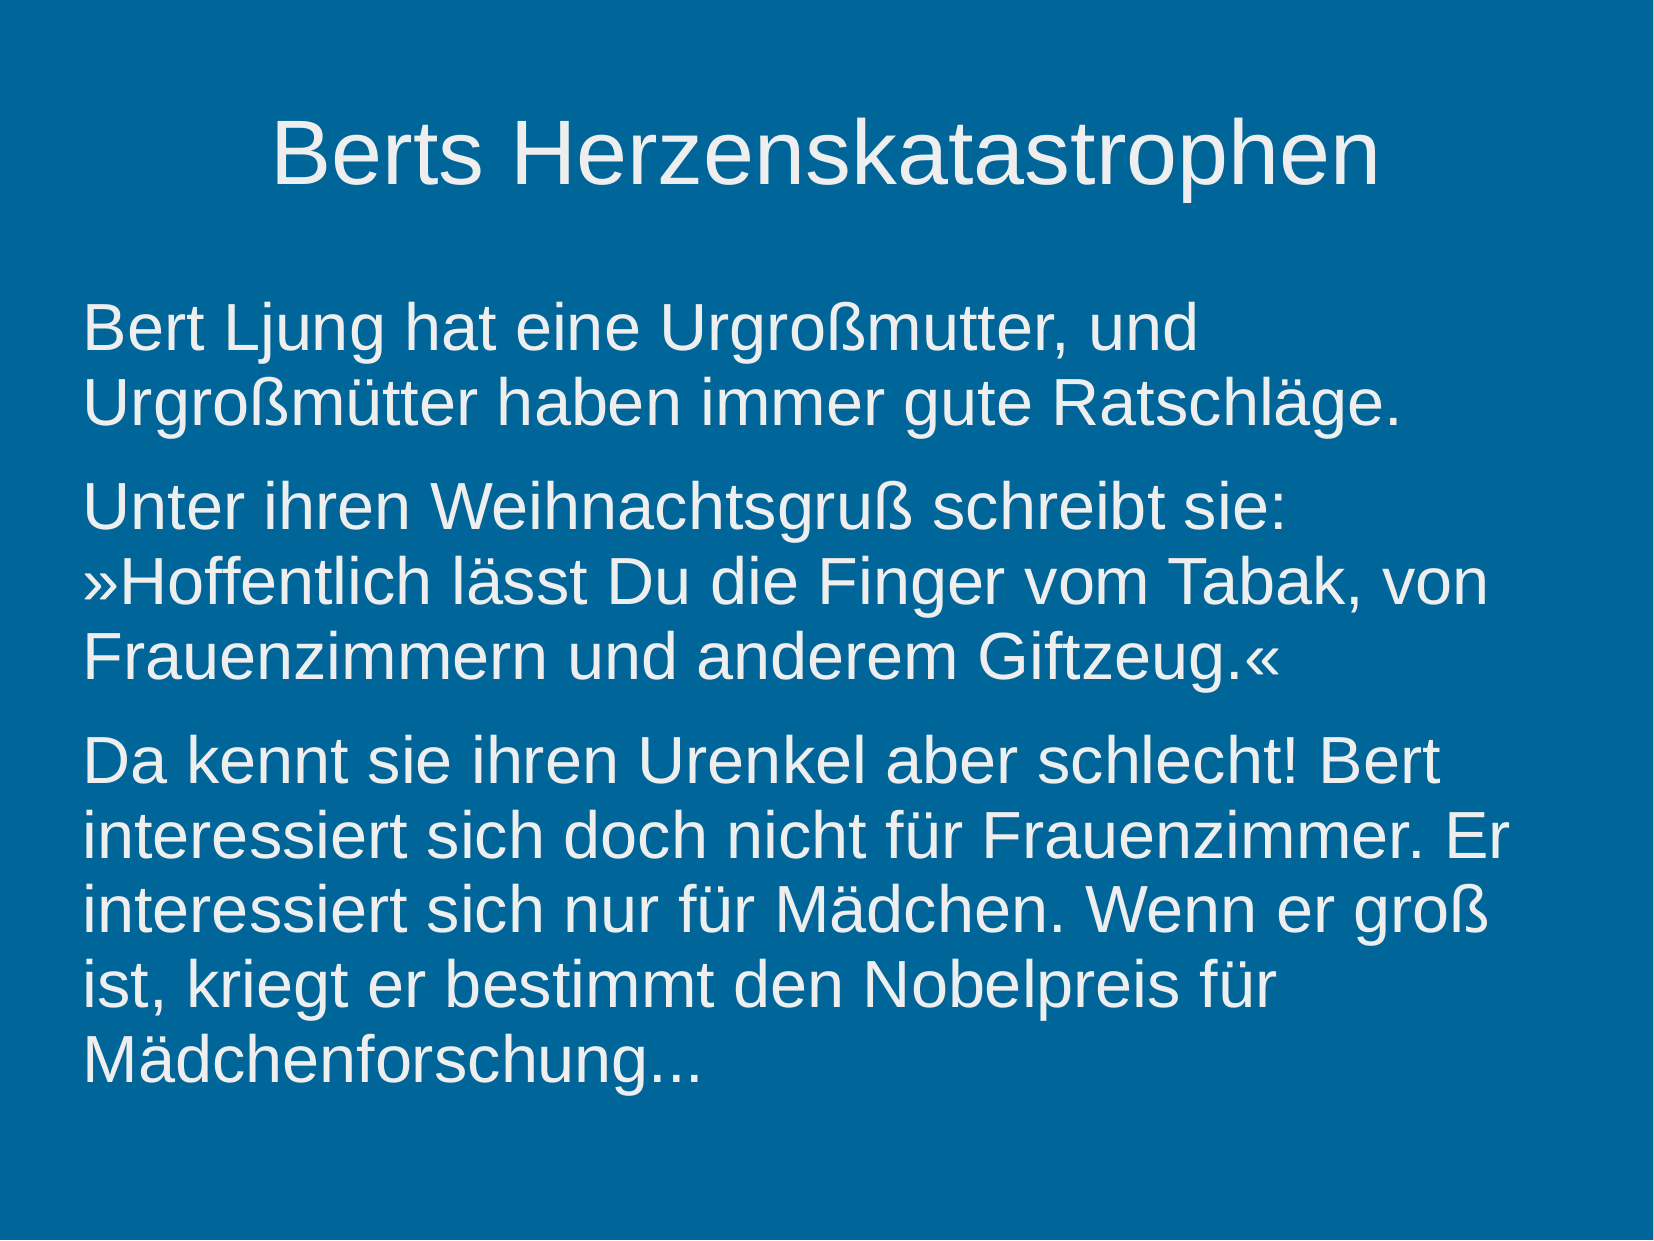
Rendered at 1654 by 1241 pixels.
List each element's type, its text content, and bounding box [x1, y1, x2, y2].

list Bert Ljung hat eine Urgroßmutter, und Urgroßmütter haben immer gute Ratschläge. Unter ihren Weihnachtsgruß schreibt sie: »Hoffentlich lässt Du die Finger vom Tabak, von Frauenzimmern und anderem Giftzeug.« Da kennt sie ihren Urenkel aber schlecht! Bert interessiert sich doch nicht für Frauenzimmer. Er interessiert sich nur für Mädchen. Wenn er groß ist, kriegt er bestimmt den Nobelpreis für Mädchenforschung... [82, 290, 1571, 1109]
title Berts Herzenskatastrophen [82, 49, 1571, 257]
